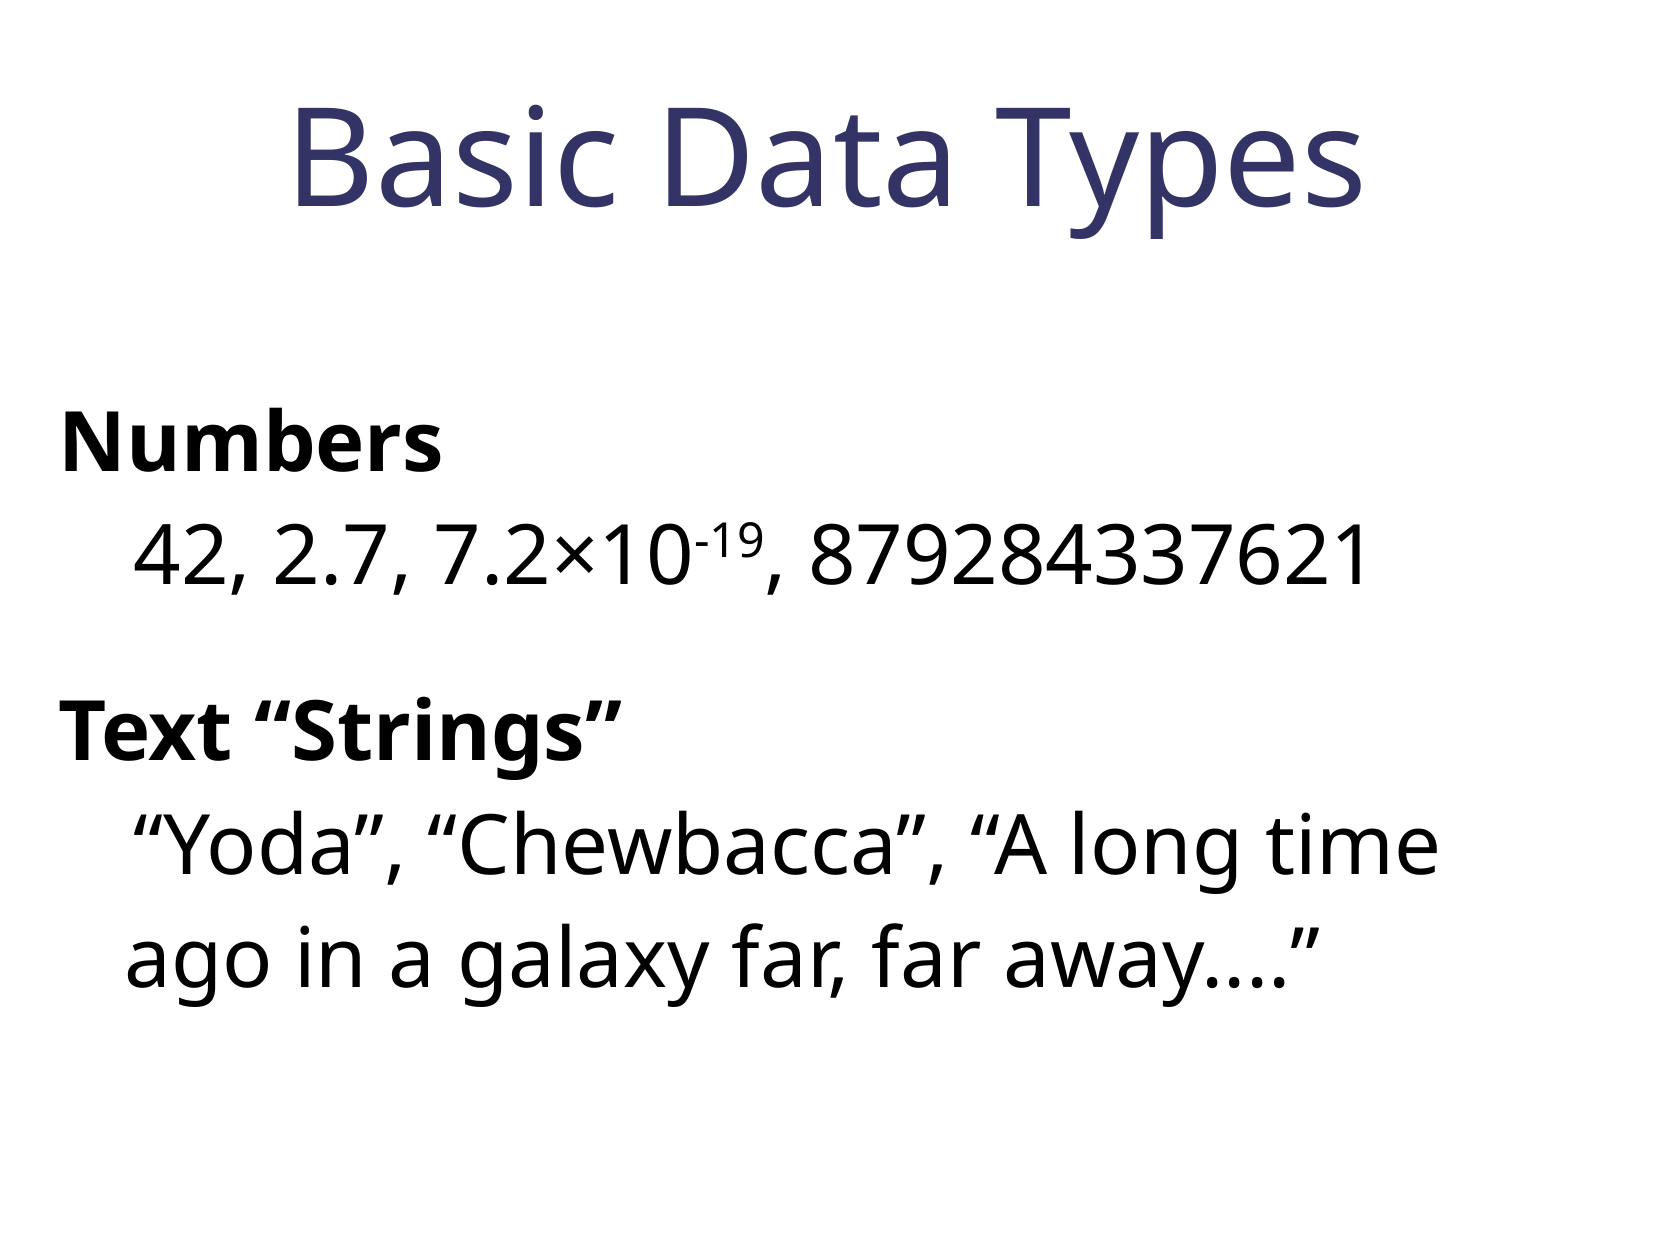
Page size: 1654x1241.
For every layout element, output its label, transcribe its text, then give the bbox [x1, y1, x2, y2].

subtitle Numbers 42, 2.7, 7.2×10-19, 879284337621 Text “Strings” “Yoda”, “Chewbacca”, “A long time ago in a galaxy far, far away....” [59, 295, 1625, 1100]
title Basic Data Types [82, 56, 1571, 250]
